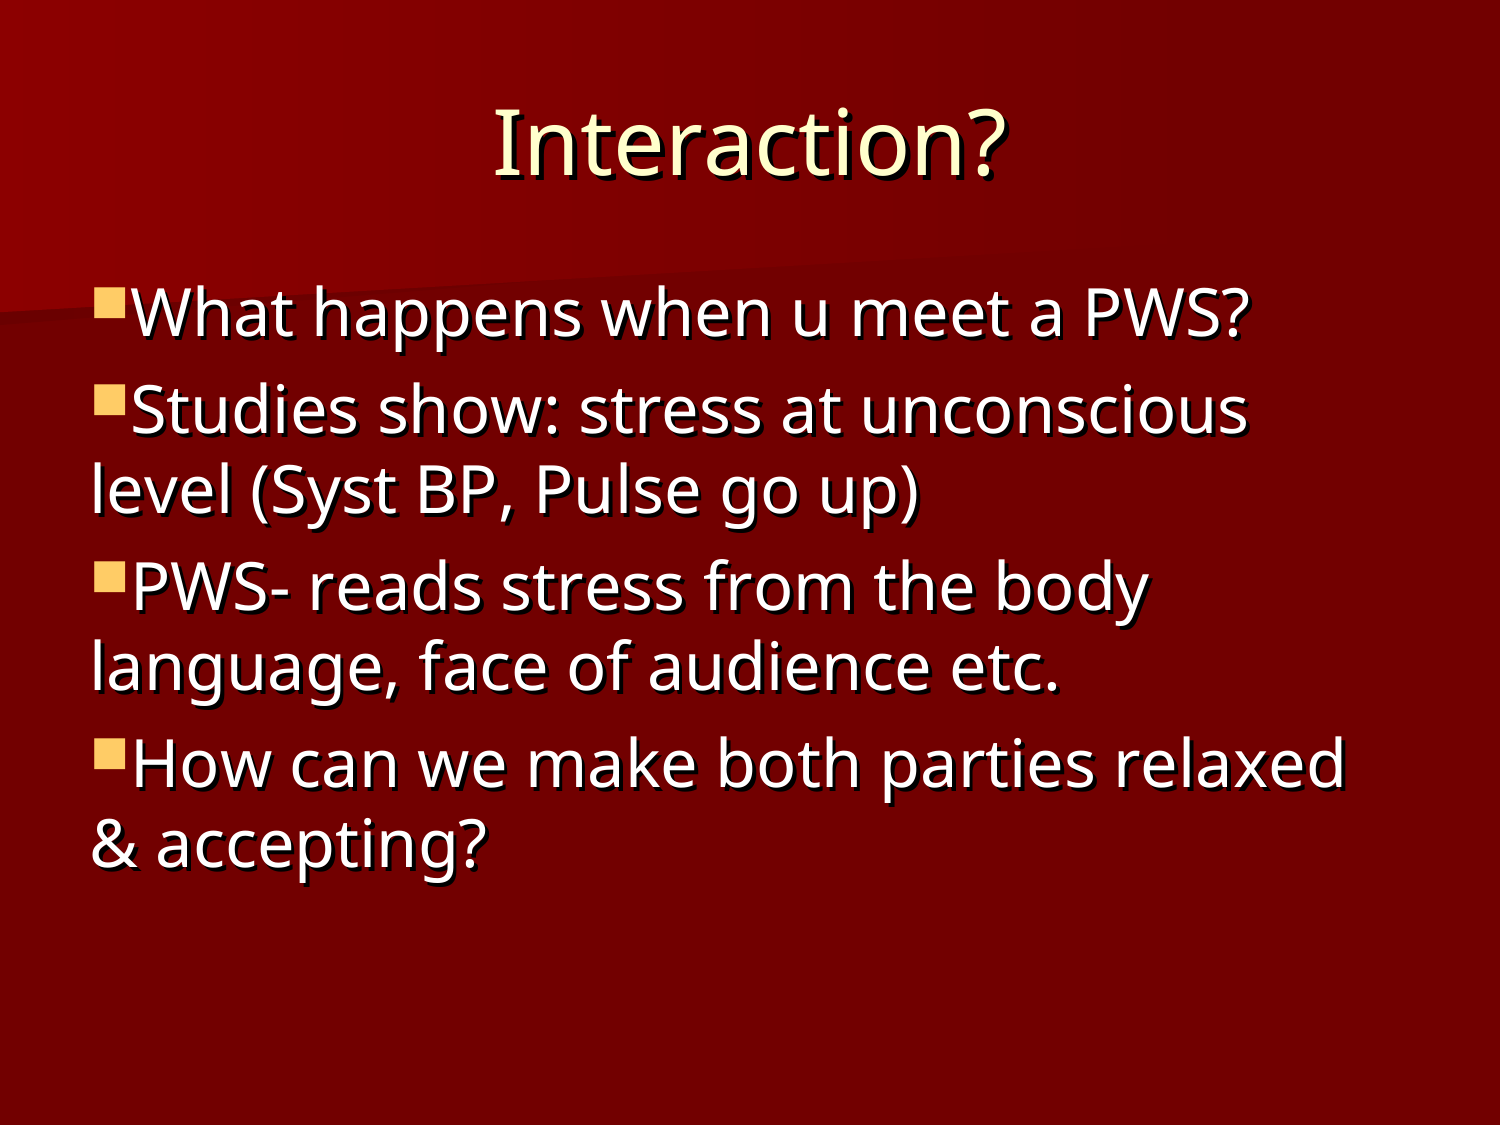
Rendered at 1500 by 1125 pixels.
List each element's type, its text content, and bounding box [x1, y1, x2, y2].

title Interaction? [75, 45, 1426, 233]
list What happens when u meet a PWS? Studies show: stress at unconscious level (Syst BP, Pulse go up)‏ PWS- reads stress from the body language, face of audience etc. How can we make both parties relaxed & accepting? [75, 262, 1426, 1000]
